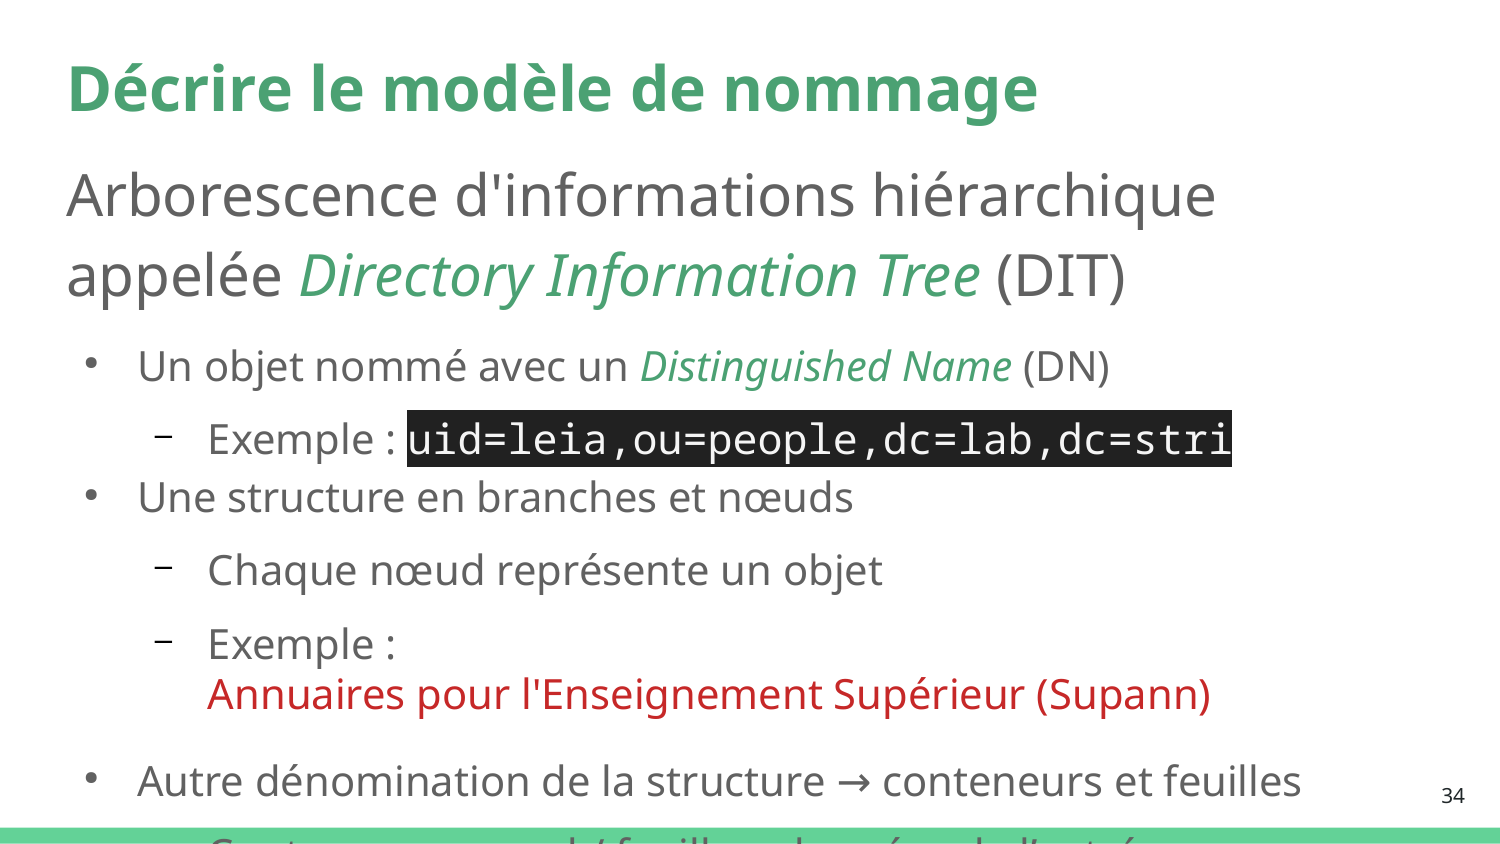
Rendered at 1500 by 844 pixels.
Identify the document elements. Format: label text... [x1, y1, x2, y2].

slide_number <numéro> [1389, 764, 1480, 830]
title Décrire le modèle de nommage [51, 23, 1449, 117]
list Arborescence d'informations hiérarchique appelée Directory Information Tree (DIT) Un objet nommé avec un Distinguished Name (DN) Exemple : uid=leia,ou=people,dc=lab,dc=stri Une structure en branches et nœuds Chaque nœud représente un objet Exemple : Annuaires pour l'Enseignement Supérieur (Supann) Autre dénomination de la structure → conteneurs et feuilles Conteneur = nœud / feuille = données de l’entrée [51, 132, 1418, 841]
